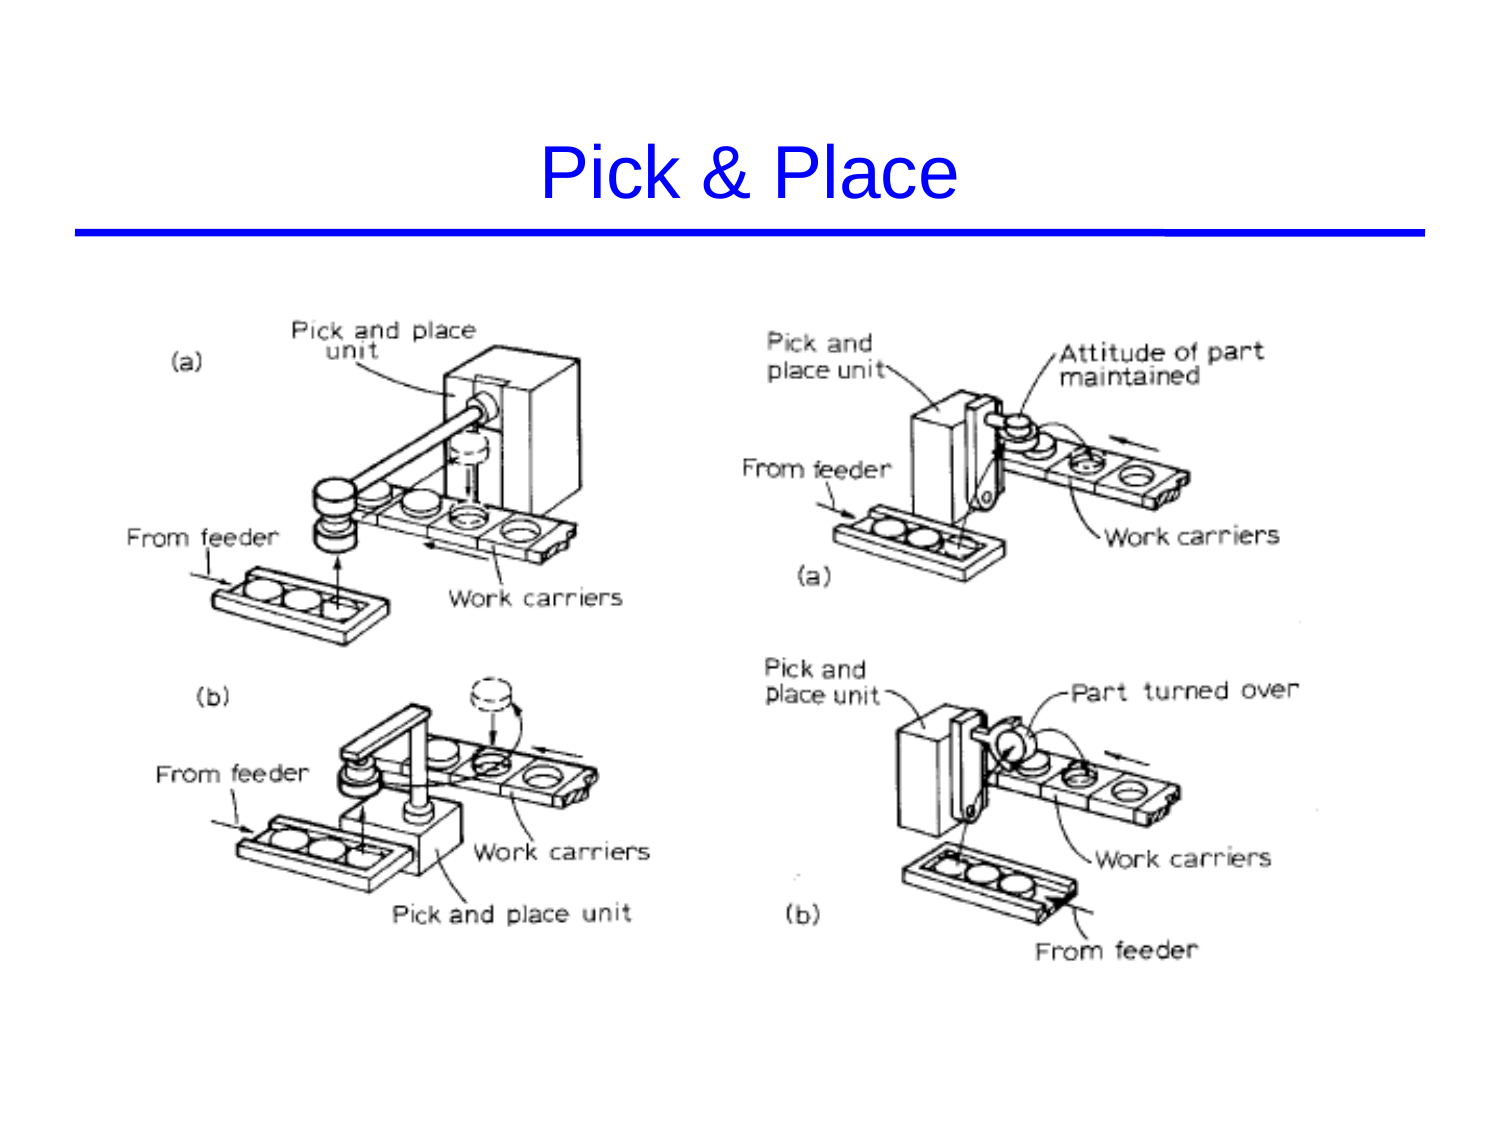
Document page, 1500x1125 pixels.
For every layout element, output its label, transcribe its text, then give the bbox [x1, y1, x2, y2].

picture [725, 299, 1321, 1013]
title Pick & Place [112, 99, 1388, 238]
picture [112, 287, 673, 951]
